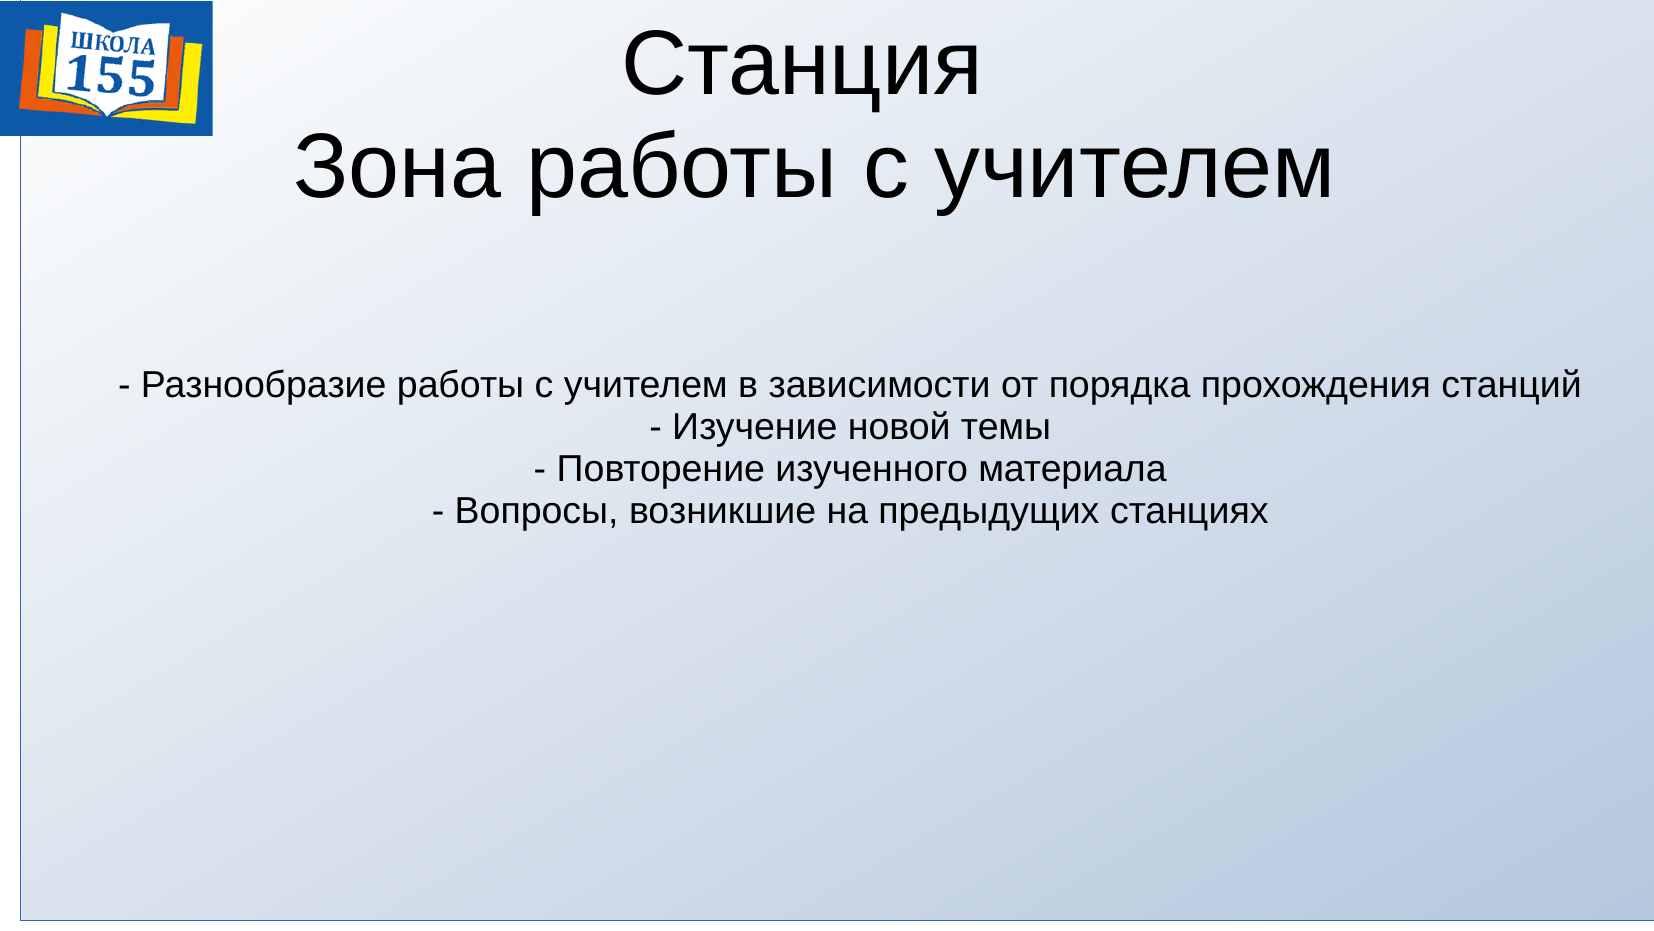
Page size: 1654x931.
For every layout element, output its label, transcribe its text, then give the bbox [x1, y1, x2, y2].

picture [0, 1, 213, 136]
text_box [20, 0, 1654, 921]
subtitle - Разнообразие работы с учителем в зависимости от порядка прохождения станций - Изучение новой темы - Повторение изученного материала - Вопросы, возникшие на предыдущих станциях [106, 263, 1595, 674]
title Станция Зона работы с учителем [70, 11, 1559, 217]
